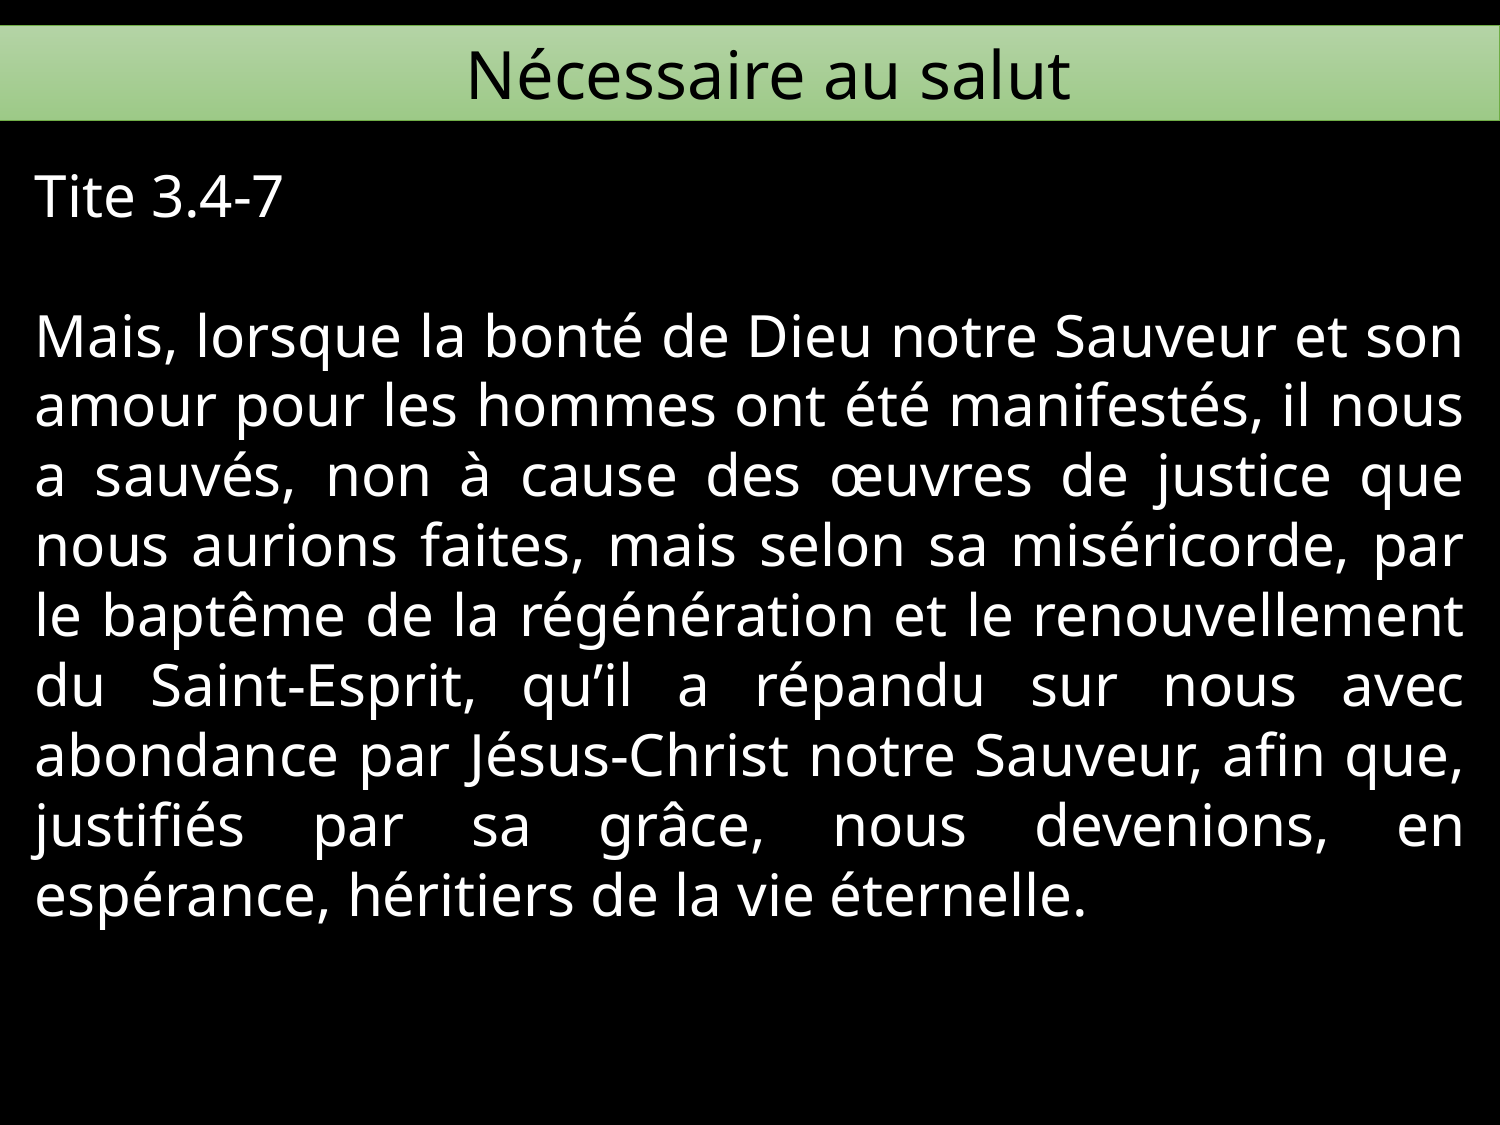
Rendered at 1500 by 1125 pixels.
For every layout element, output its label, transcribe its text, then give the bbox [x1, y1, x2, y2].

text_box Nécessaire au salut [0, 25, 1500, 121]
text_box Tite 3.4-7 Mais, lorsque la bonté de Dieu notre Sauveur et son amour pour les hommes ont été manifestés, il nous a sauvés, non à cause des œuvres de justice que nous aurions faites, mais selon sa miséricorde, par le baptême de la régénération et le renouvellement du Saint-Esprit, qu’il a répandu sur nous avec abondance par Jésus-Christ notre Sauveur, afin que, justifiés par sa grâce, nous devenions, en espérance, héritiers de la vie éternelle. [20, 151, 1480, 936]
